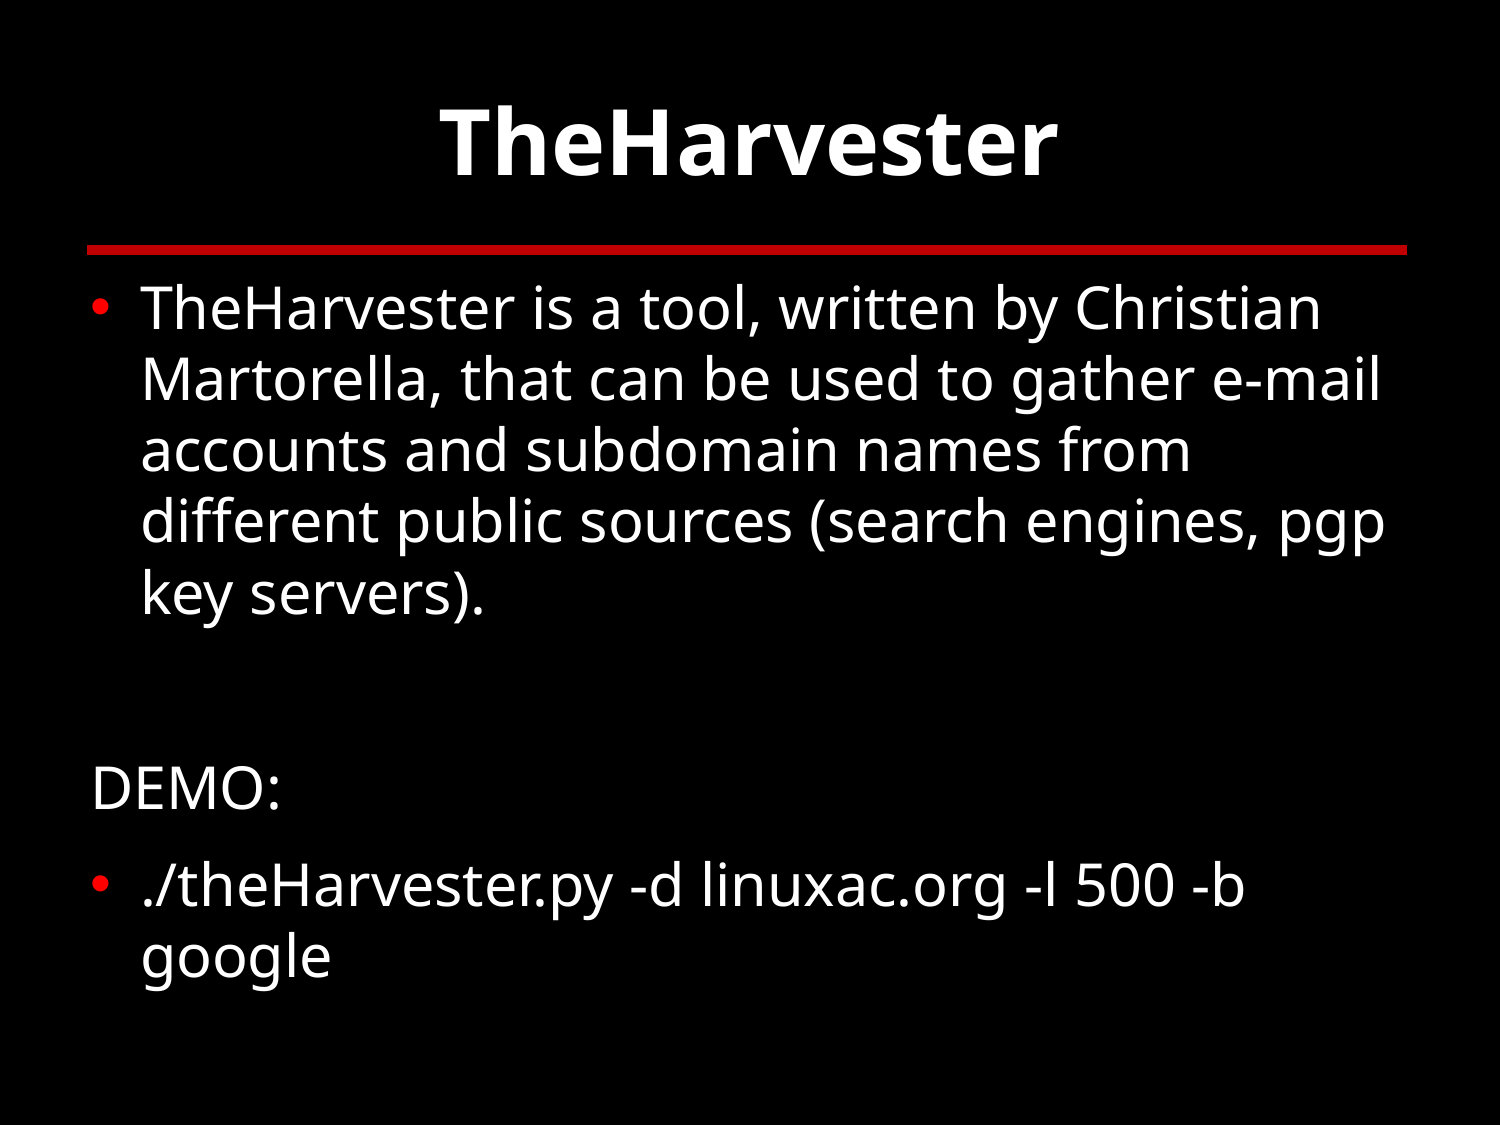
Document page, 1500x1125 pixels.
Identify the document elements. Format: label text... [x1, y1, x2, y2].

list TheHarvester is a tool, written by Christian Martorella, that can be used to gather e-mail accounts and subdomain names from different public sources (search engines, pgp key servers). DEMO: ./theHarvester.py -d linuxac.org -l 500 -b google [75, 262, 1425, 1005]
title TheHarvester [75, 45, 1425, 233]
